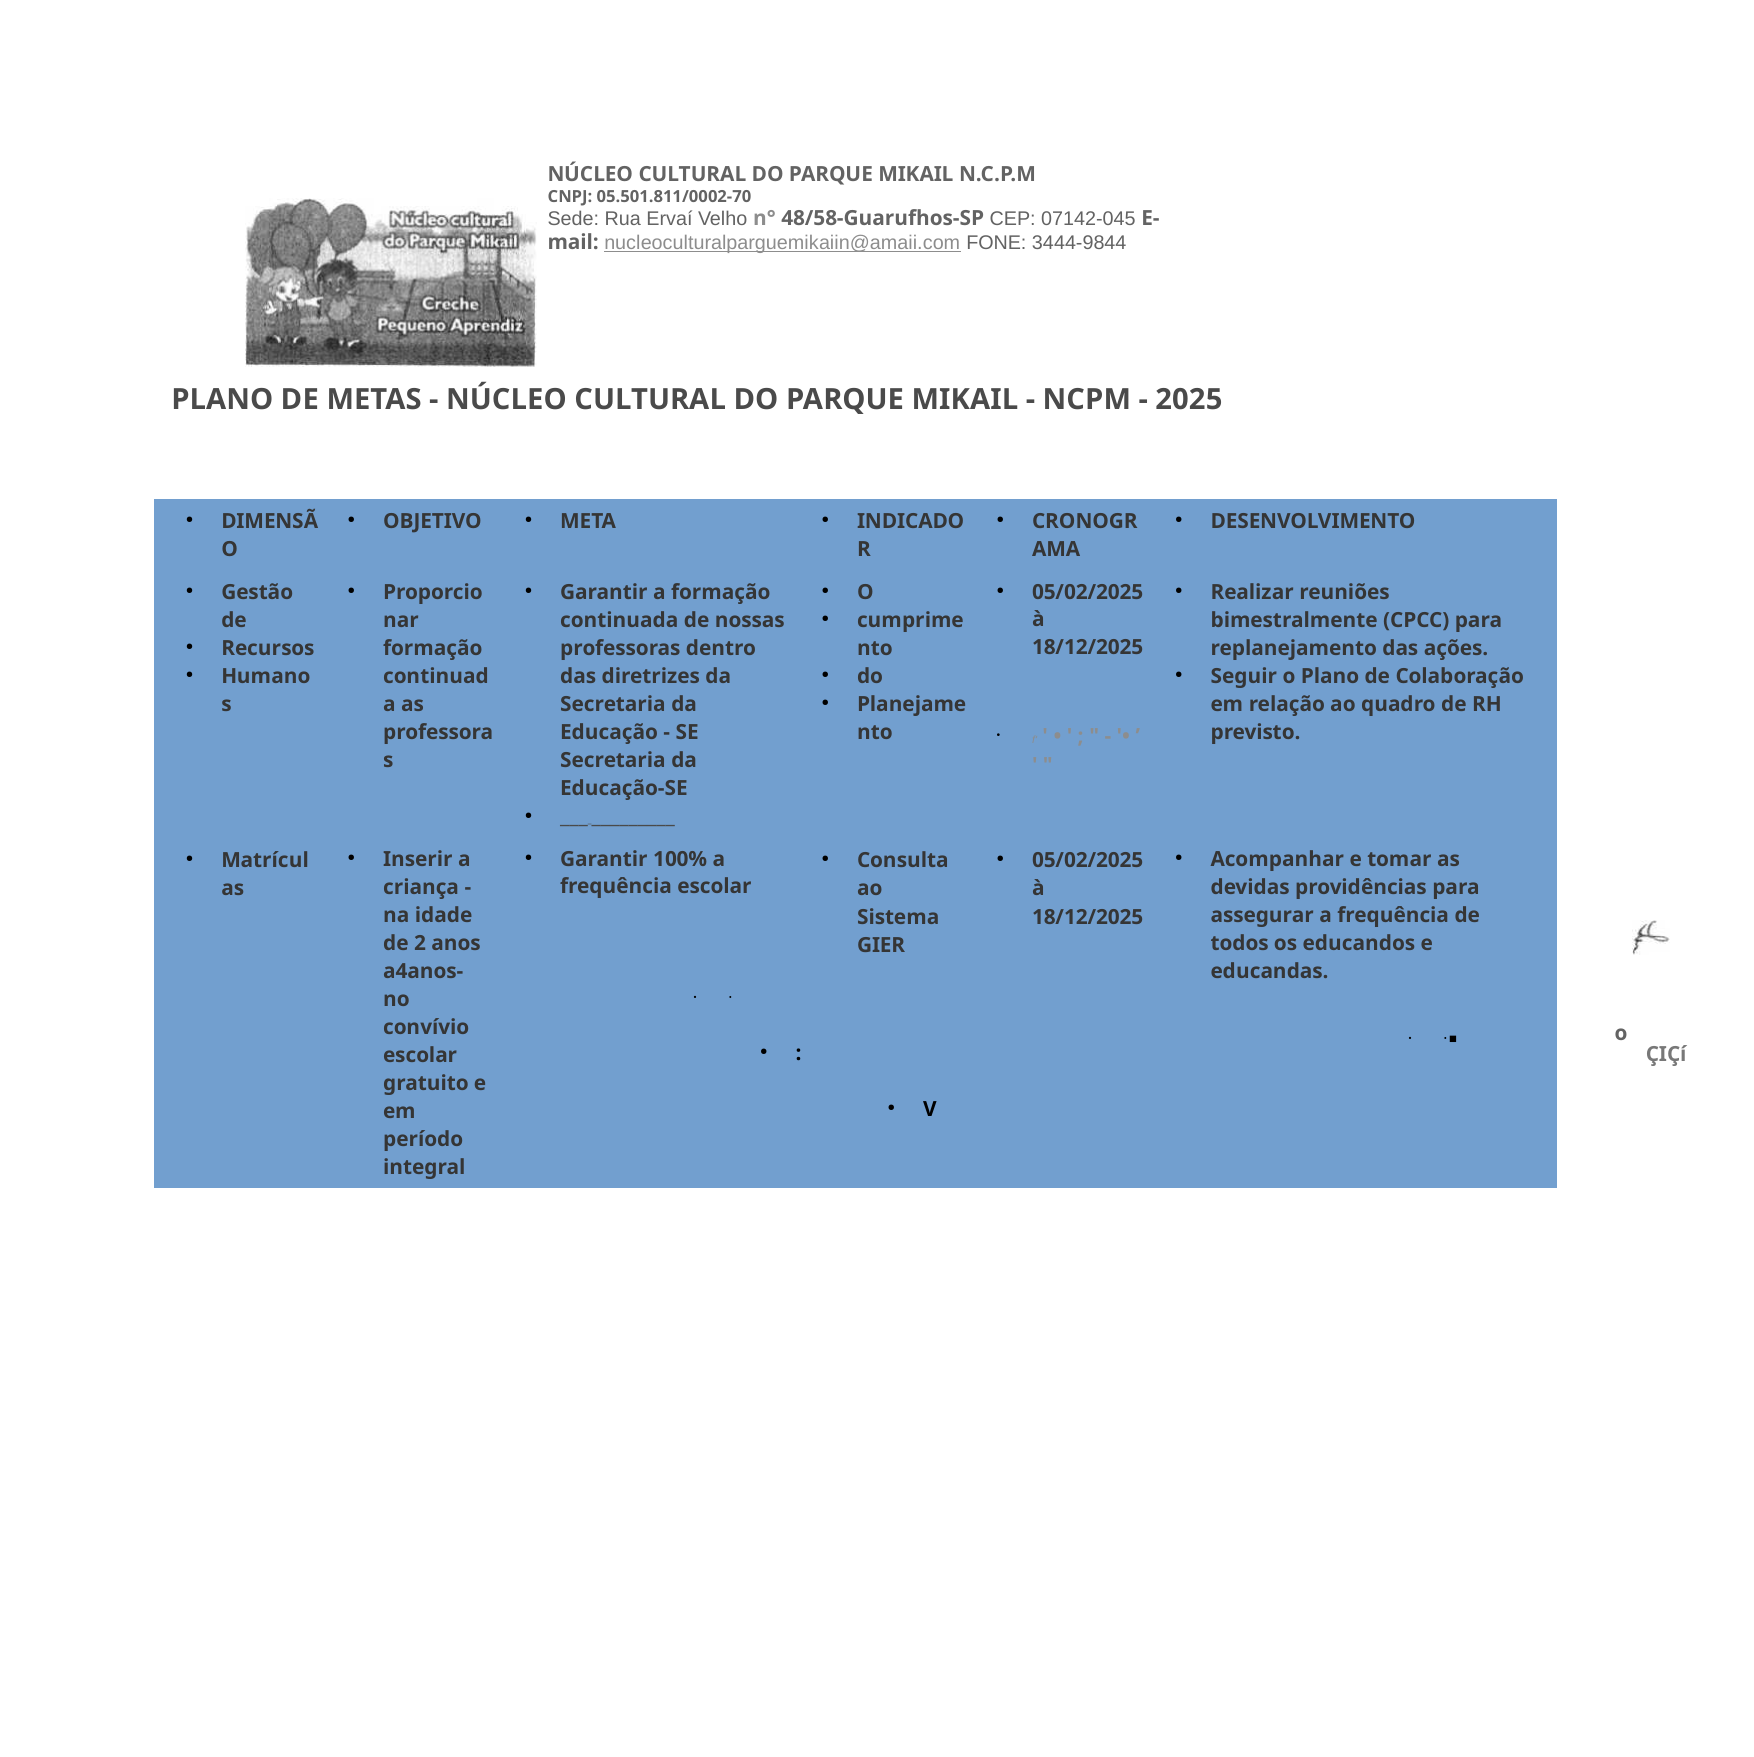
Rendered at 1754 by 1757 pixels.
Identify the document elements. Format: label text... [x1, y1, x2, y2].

table_cell Garantir 100% a frequência escolar • : [510, 837, 807, 1188]
table_cell Proporcionar formação continuada as professoras [333, 570, 510, 837]
table_header DESENVOLVIMENTO [1160, 499, 1557, 570]
table_header INDICADOR [807, 499, 982, 570]
table_cell 05/02/2025 à 18/12/2025 [982, 837, 1160, 1188]
text_box o [1615, 1020, 1638, 1034]
table_header META [510, 499, 807, 570]
table_cell Consulta ao Sistema GIER V [807, 837, 982, 1188]
table_cell Inserir a criança - na idade de 2 anos a4anos- no convívio escolar gratuito e em período integral [333, 837, 510, 1188]
table_cell Gestão de Recursos Humanos [154, 570, 333, 837]
text_box NÚCLEO CULTURAL DO PARQUE MIKAIL N.C.P.M CNPJ: 05.501.811/0002-70 Sede: Rua Ervaí Velho n° 48/58-Guarufhos-SP CEP: 07142-045 E-mail: nucleoculturalparguemikaiin@amaii.com FONE: 3444-9844 [547, 160, 1168, 265]
table_cell Acompanhar e tomar as devidas providências para assegurar a frequência de todos os educandos e educandas. • ■ [1160, 837, 1557, 1188]
text_box PLANO DE METAS - NÚCLEO CULTURAL DO PARQUE MIKAIL - NCPM - 2025 [171, 380, 1238, 424]
picture [1632, 920, 1670, 955]
table_header DIMENSÃO [154, 499, 333, 570]
table_cell 05/02/2025 à 18/12/2025 f' ' • ' ; " - '• ’ ' " [982, 570, 1160, 837]
table_cell Garantir a formação continuada de nossas professoras dentro das diretrizes da Secretaria da Educação - SE Secretaria da Educação-SE _____________ [510, 570, 807, 837]
text_box ÇIÇí [1646, 1041, 1673, 1091]
table_cell Realizar reuniões bimestralmente (CPCC) para replanejamento das ações. Seguir o Plano de Colaboração em relação ao quadro de RH previsto. [1160, 570, 1557, 837]
table_header OBJETIVO [333, 499, 510, 570]
table_header CRONOGRAMA [982, 499, 1160, 570]
table_cell O cumprimento do Planejamento [807, 570, 982, 837]
table_cell Matrículas [154, 837, 333, 1188]
picture [245, 199, 537, 368]
